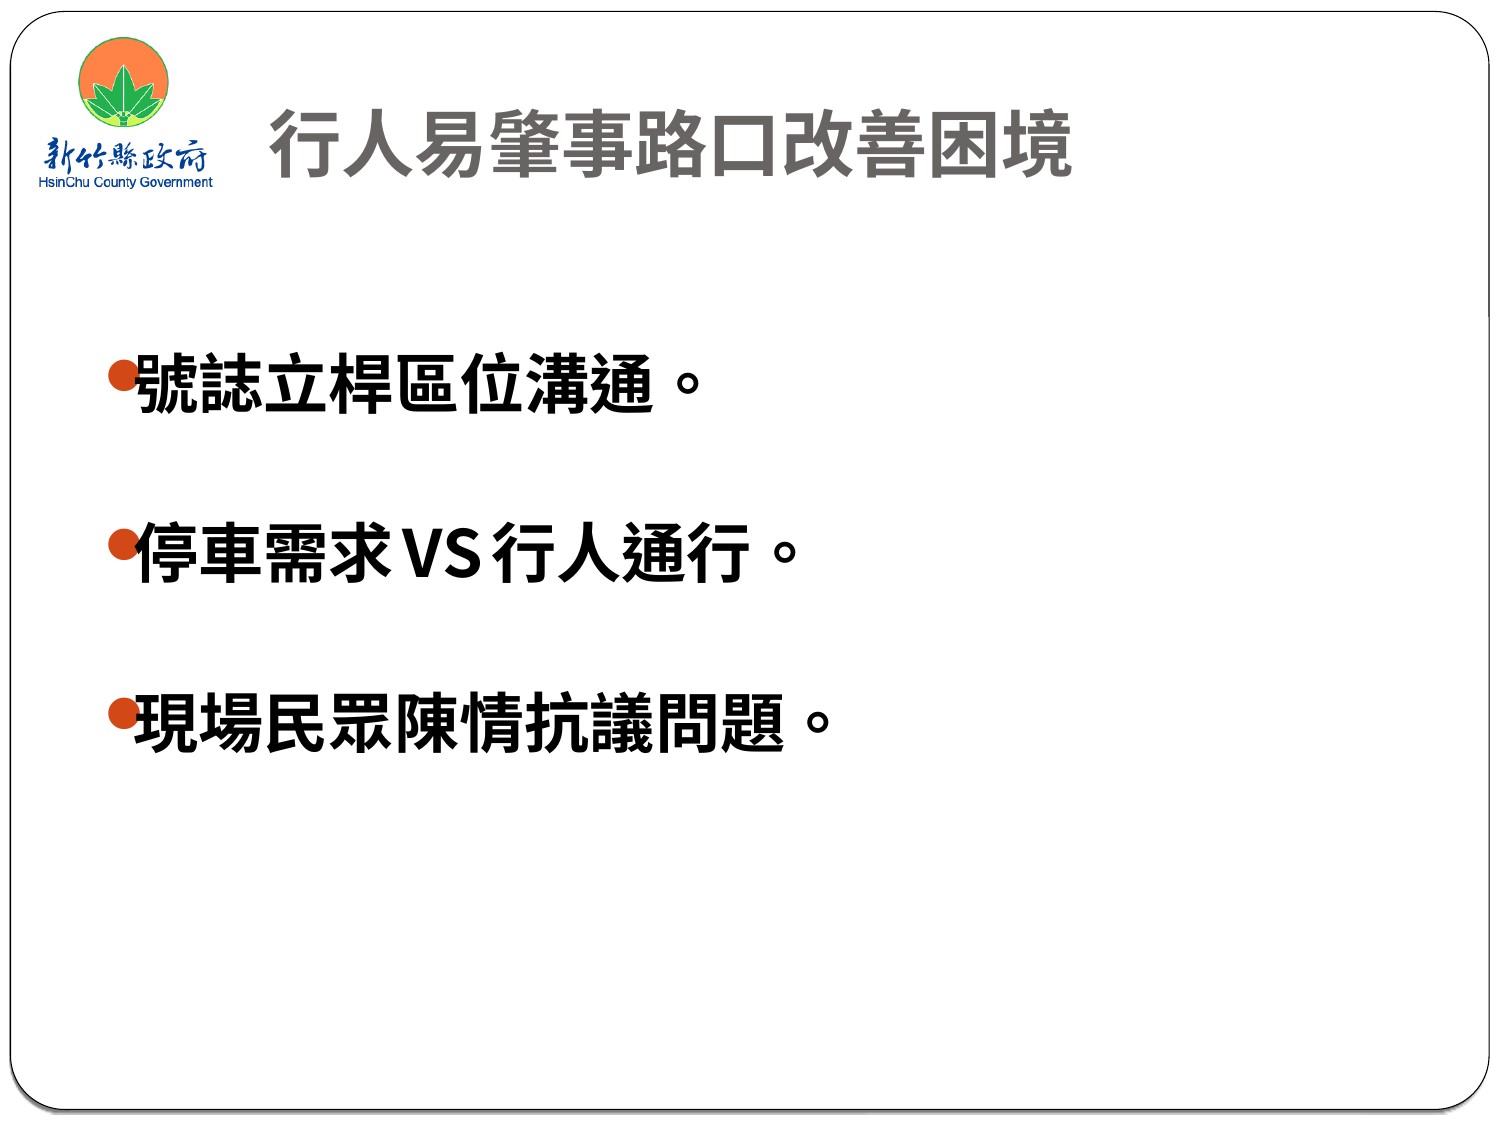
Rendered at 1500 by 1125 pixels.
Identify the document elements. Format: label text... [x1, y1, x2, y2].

text_box 行人易肇事路口改善困境 [253, 71, 1164, 202]
picture [34, 27, 215, 234]
list 號誌立桿區位溝通。 停車需求VS行人通行。 現場民眾陳情抗議問題。 [89, 201, 1436, 1024]
